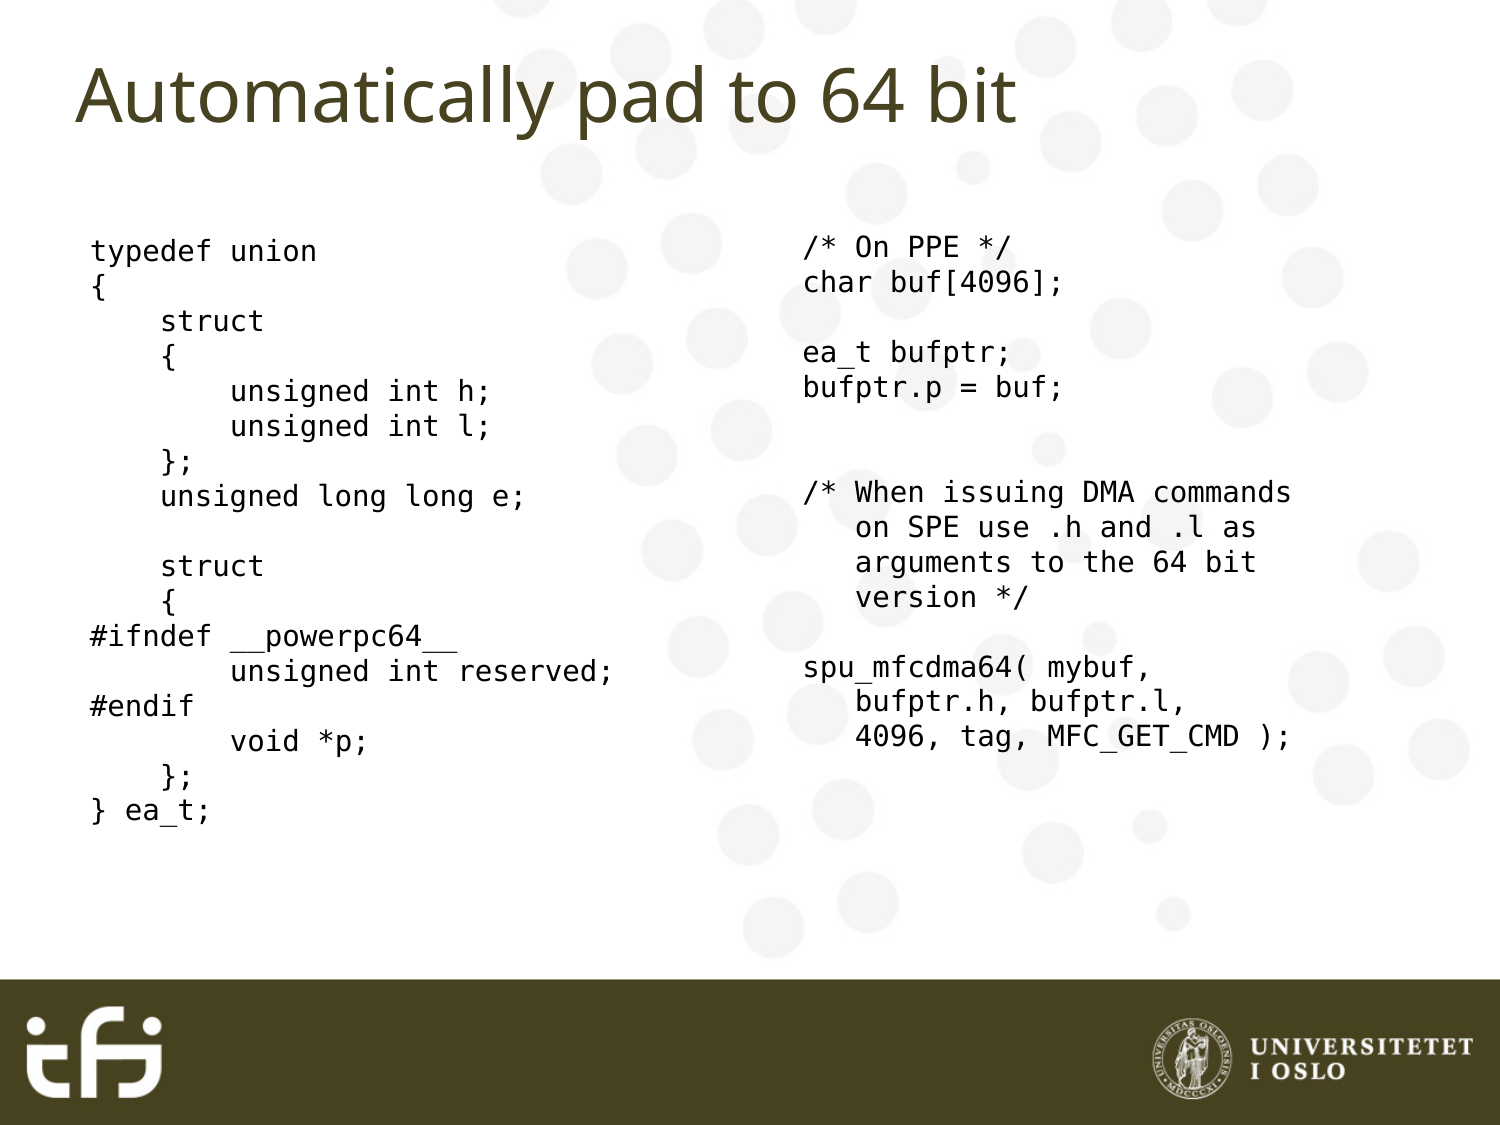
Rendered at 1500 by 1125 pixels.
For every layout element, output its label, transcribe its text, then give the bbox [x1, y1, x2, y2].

title Automatically pad to 64 bit [75, 40, 1426, 146]
text_box typedef union { struct { unsigned int h; unsigned int l; }; unsigned long long e; struct { #ifndef __powerpc64__ unsigned int reserved; #endif void *p; }; } ea_t; [75, 224, 638, 870]
text_box /* On PPE */ char buf[4096]; ea_t bufptr; bufptr.p = buf; /* When issuing DMA commands on SPE use .h and .l as arguments to the 64 bit version */ spu_mfcdma64( mybuf, bufptr.h, bufptr.l, 4096, tag, MFC_GET_CMD ); [787, 220, 1426, 859]
picture [0, 0, 1500, 1125]
